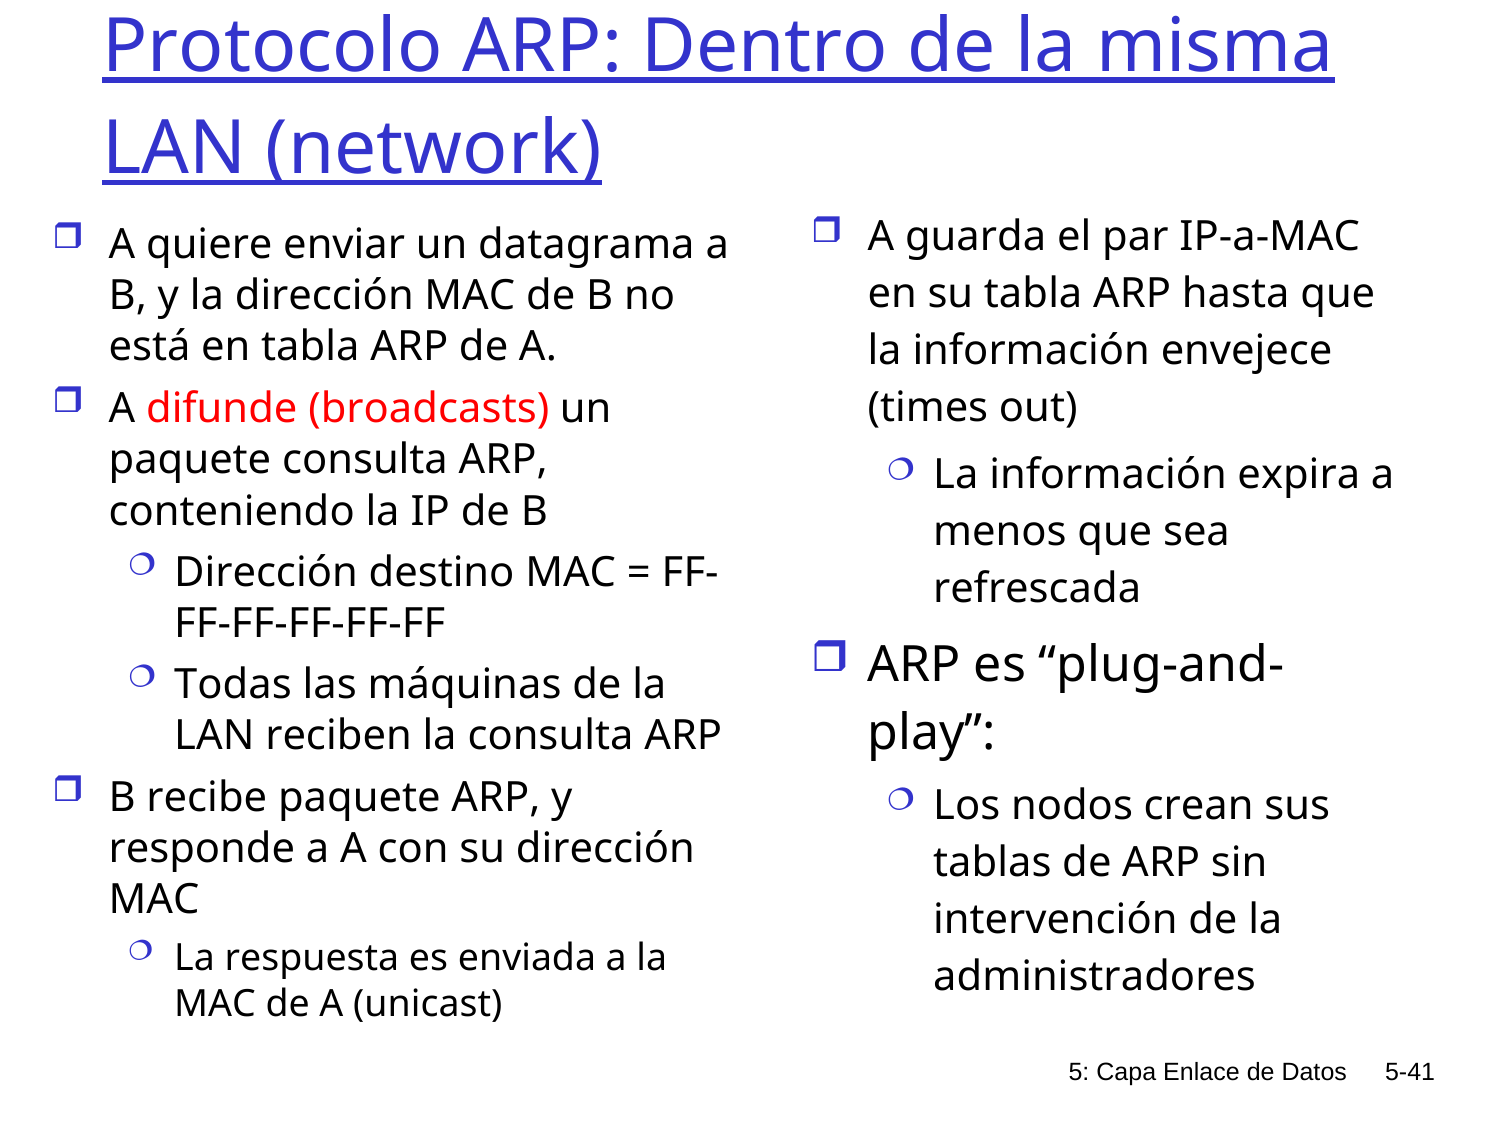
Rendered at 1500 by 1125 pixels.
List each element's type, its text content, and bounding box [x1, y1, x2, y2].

list A guarda el par IP-a-MAC en su tabla ARP hasta que la información envejece (times out) La información expira a menos que sea refrescada ARP es “plug-and-play”: Los nodos crean sus tablas de ARP sin intervención de la administradores [796, 198, 1422, 909]
title Protocolo ARP: Dentro de la misma LAN (network) [87, 0, 1363, 199]
list A quiere enviar un datagrama a B, y la dirección MAC de B no está en tabla ARP de A. A difunde (broadcasts) un paquete consulta ARP, conteniendo la IP de B Dirección destino MAC = FF-FF-FF-FF-FF-FF Todas las máquinas de la LAN reciben la consulta ARP B recibe paquete ARP, y responde a A con su dirección MAC La respuesta es enviada a la MAC de A (unicast) [37, 209, 751, 1087]
